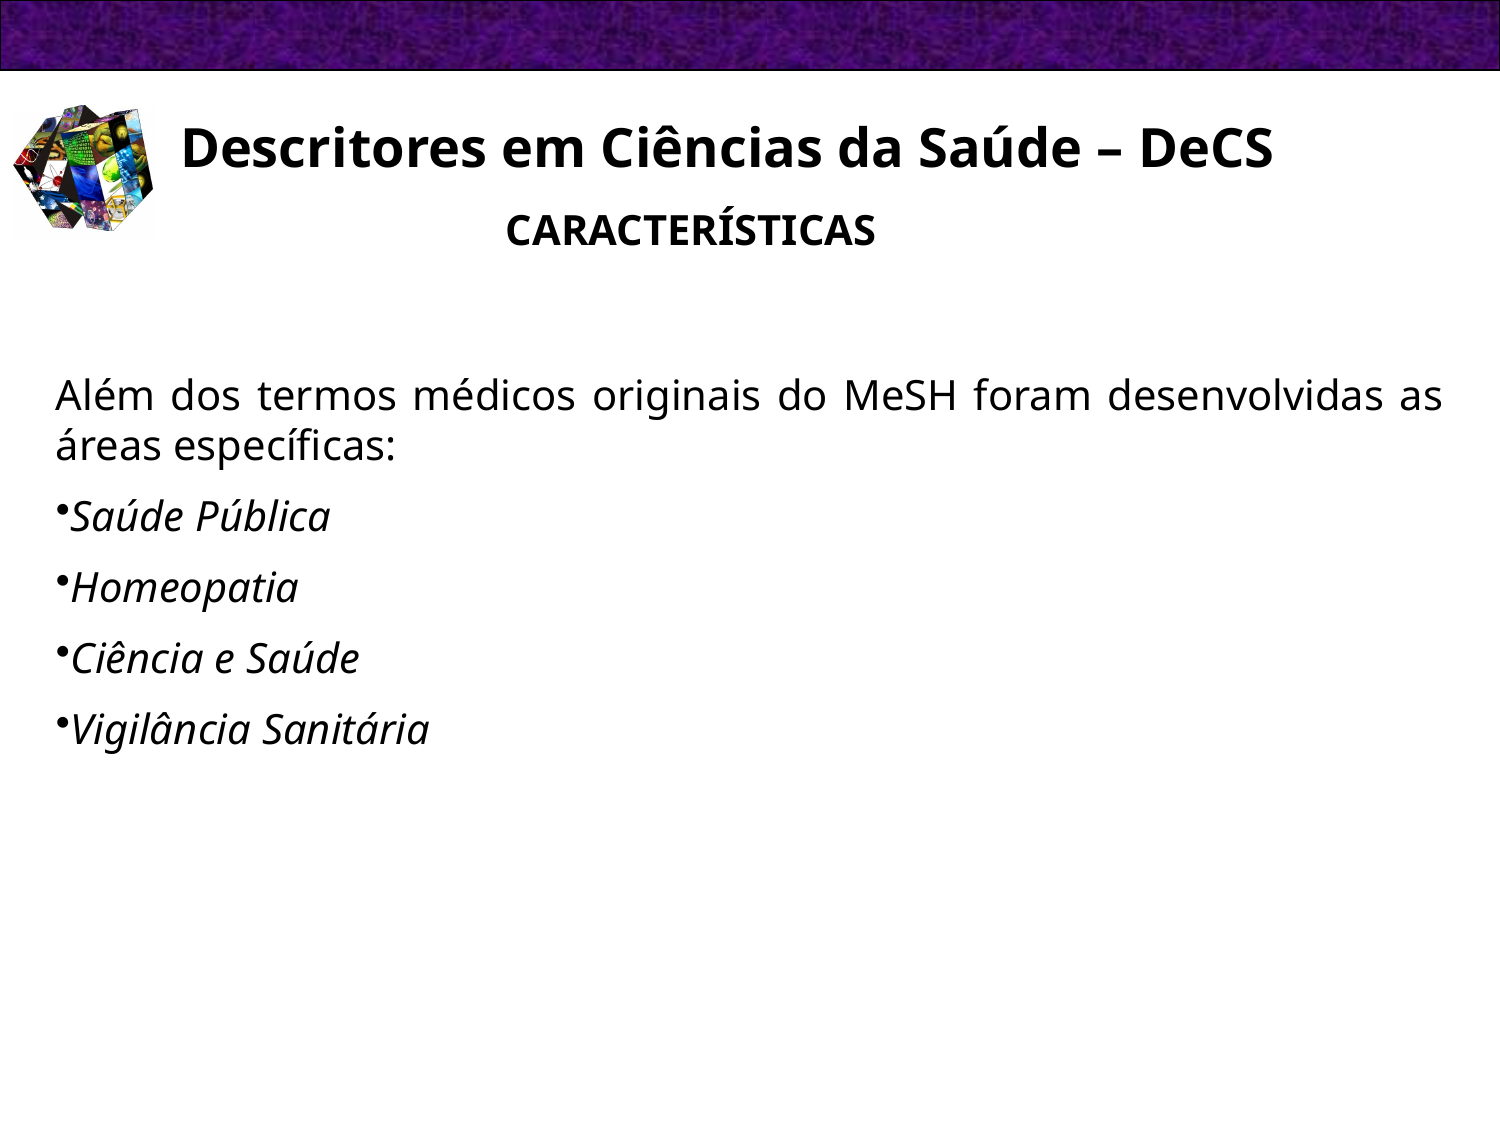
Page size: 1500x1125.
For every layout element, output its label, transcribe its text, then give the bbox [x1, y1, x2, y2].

picture [1, 1, 1499, 69]
text_box CARACTERÍSTICAS [312, 196, 1069, 262]
text_box Descritores em Ciências da Saúde – DeCS [165, 106, 1500, 186]
text_box Além dos termos médicos originais do MeSH foram desenvolvidas as áreas específicas: Saúde Pública Homeopatia Ciência e Saúde Vigilância Sanitária [41, 361, 1459, 760]
